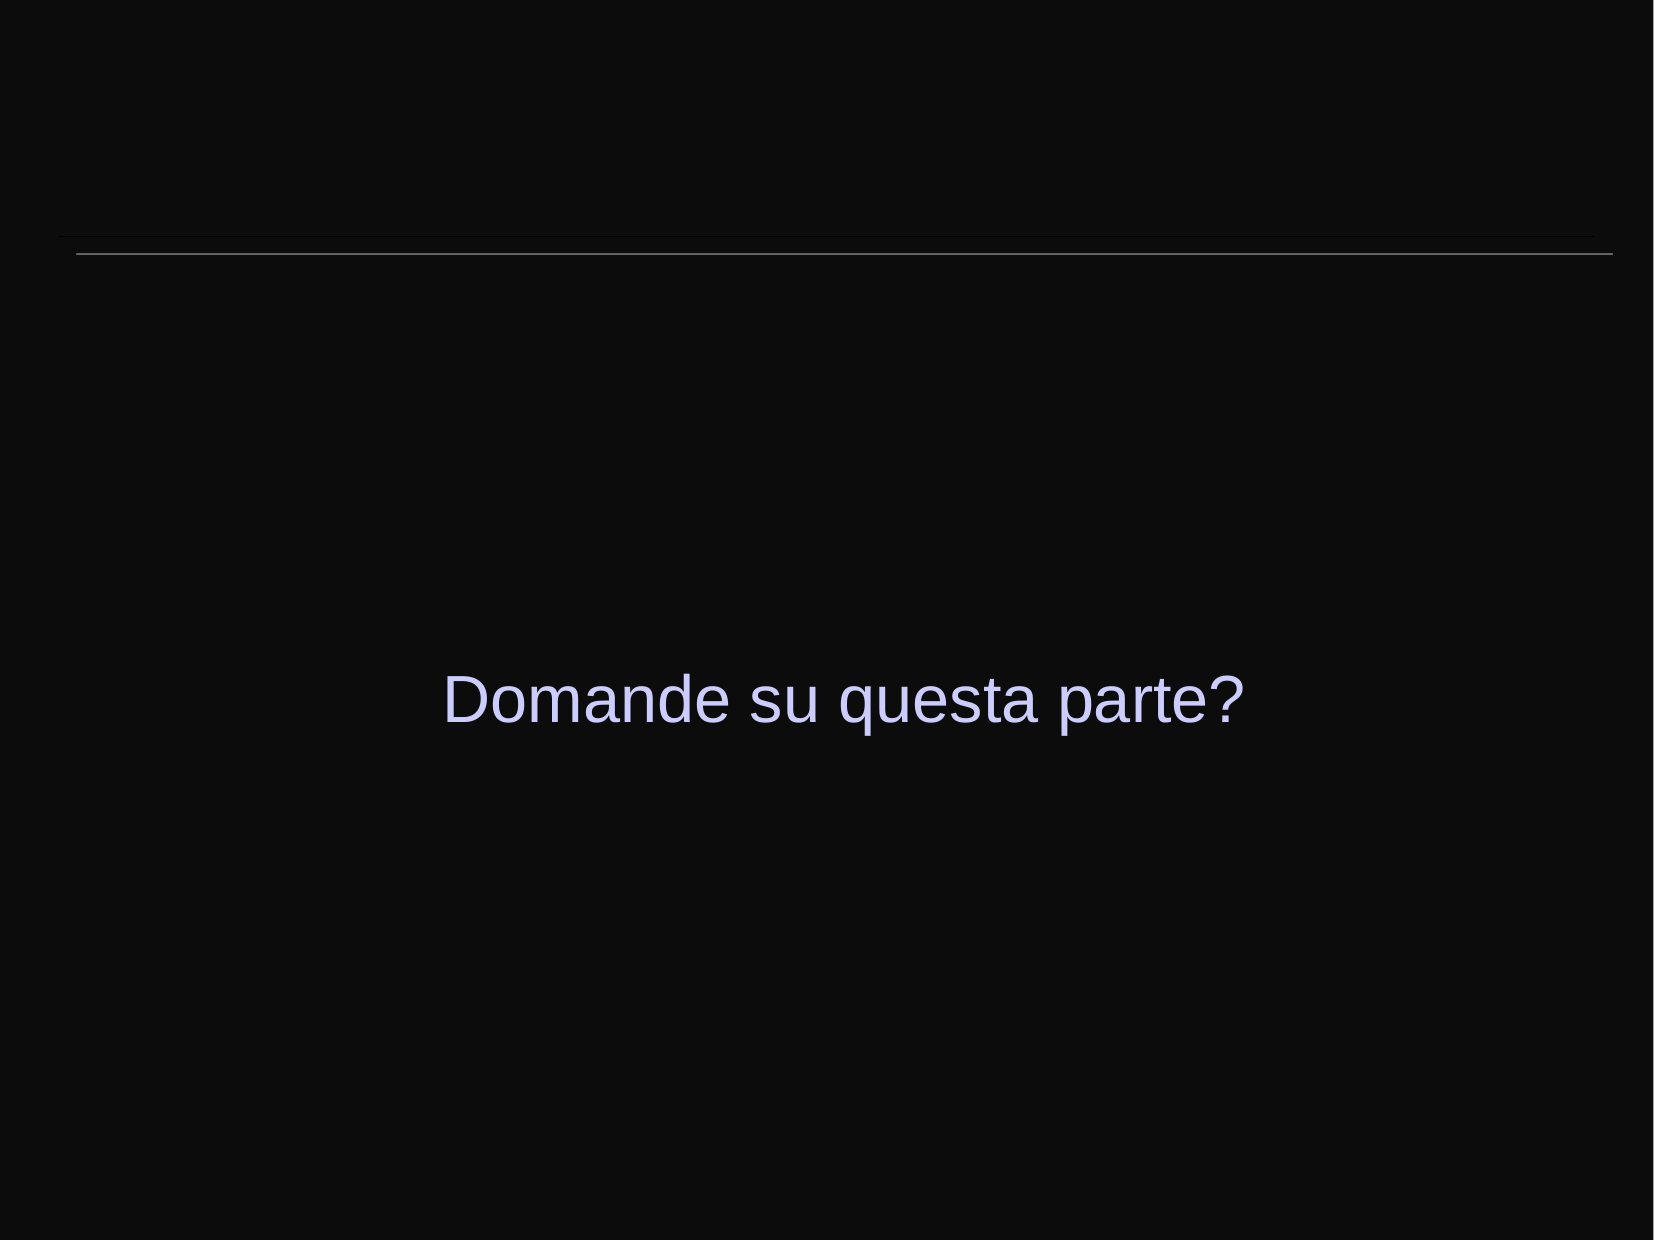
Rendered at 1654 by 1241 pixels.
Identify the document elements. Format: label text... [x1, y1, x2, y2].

subtitle Domande su questa parte? [82, 290, 1571, 1109]
